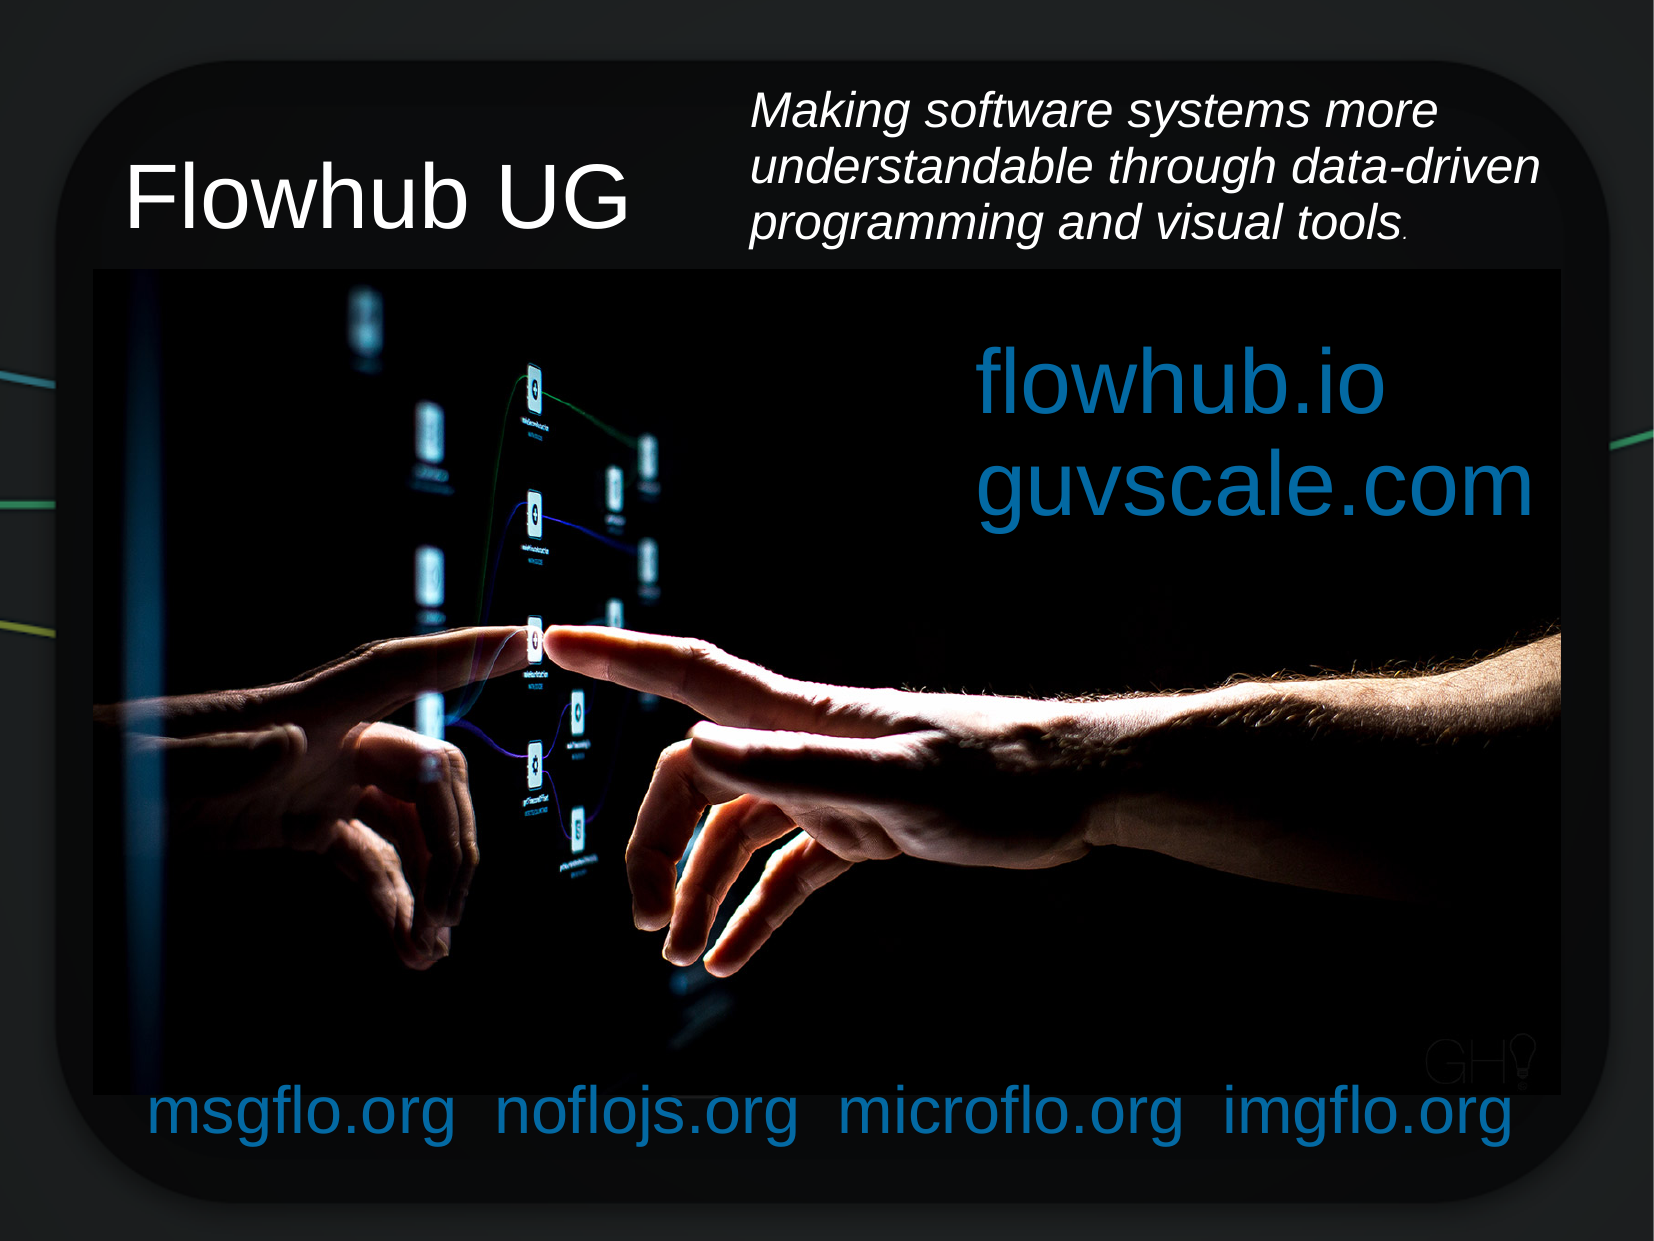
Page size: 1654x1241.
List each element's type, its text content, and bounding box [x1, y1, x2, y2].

title msgflo.org noflojs.org microflo.org imgflo.org [146, 960, 1654, 1241]
picture [0, 0, 1654, 1241]
title flowhub.io guvscale.com [975, 295, 1546, 571]
text_box Making software systems more understandable through data-driven programming and visual tools. [735, 75, 1654, 240]
title Flowhub UG [82, 92, 676, 301]
